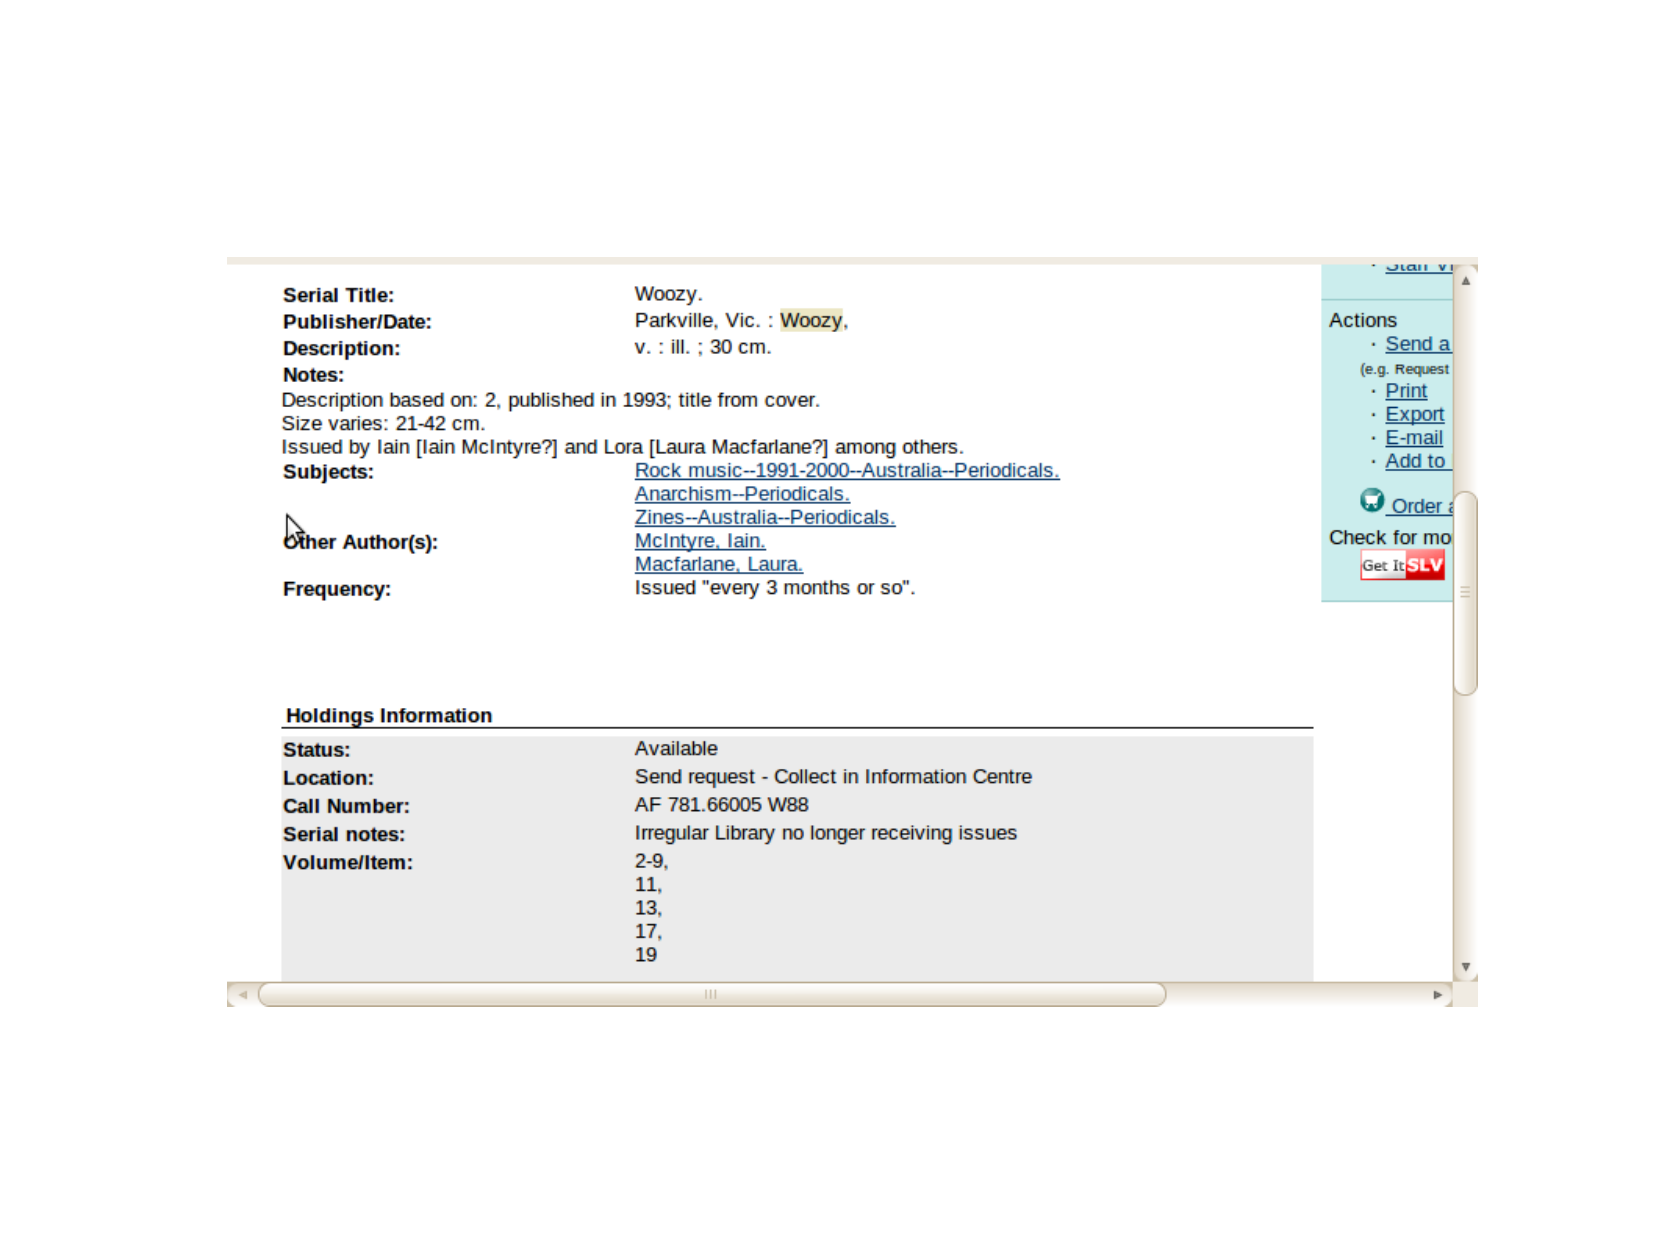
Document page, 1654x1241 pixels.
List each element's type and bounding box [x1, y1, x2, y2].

picture [227, 257, 1478, 1008]
